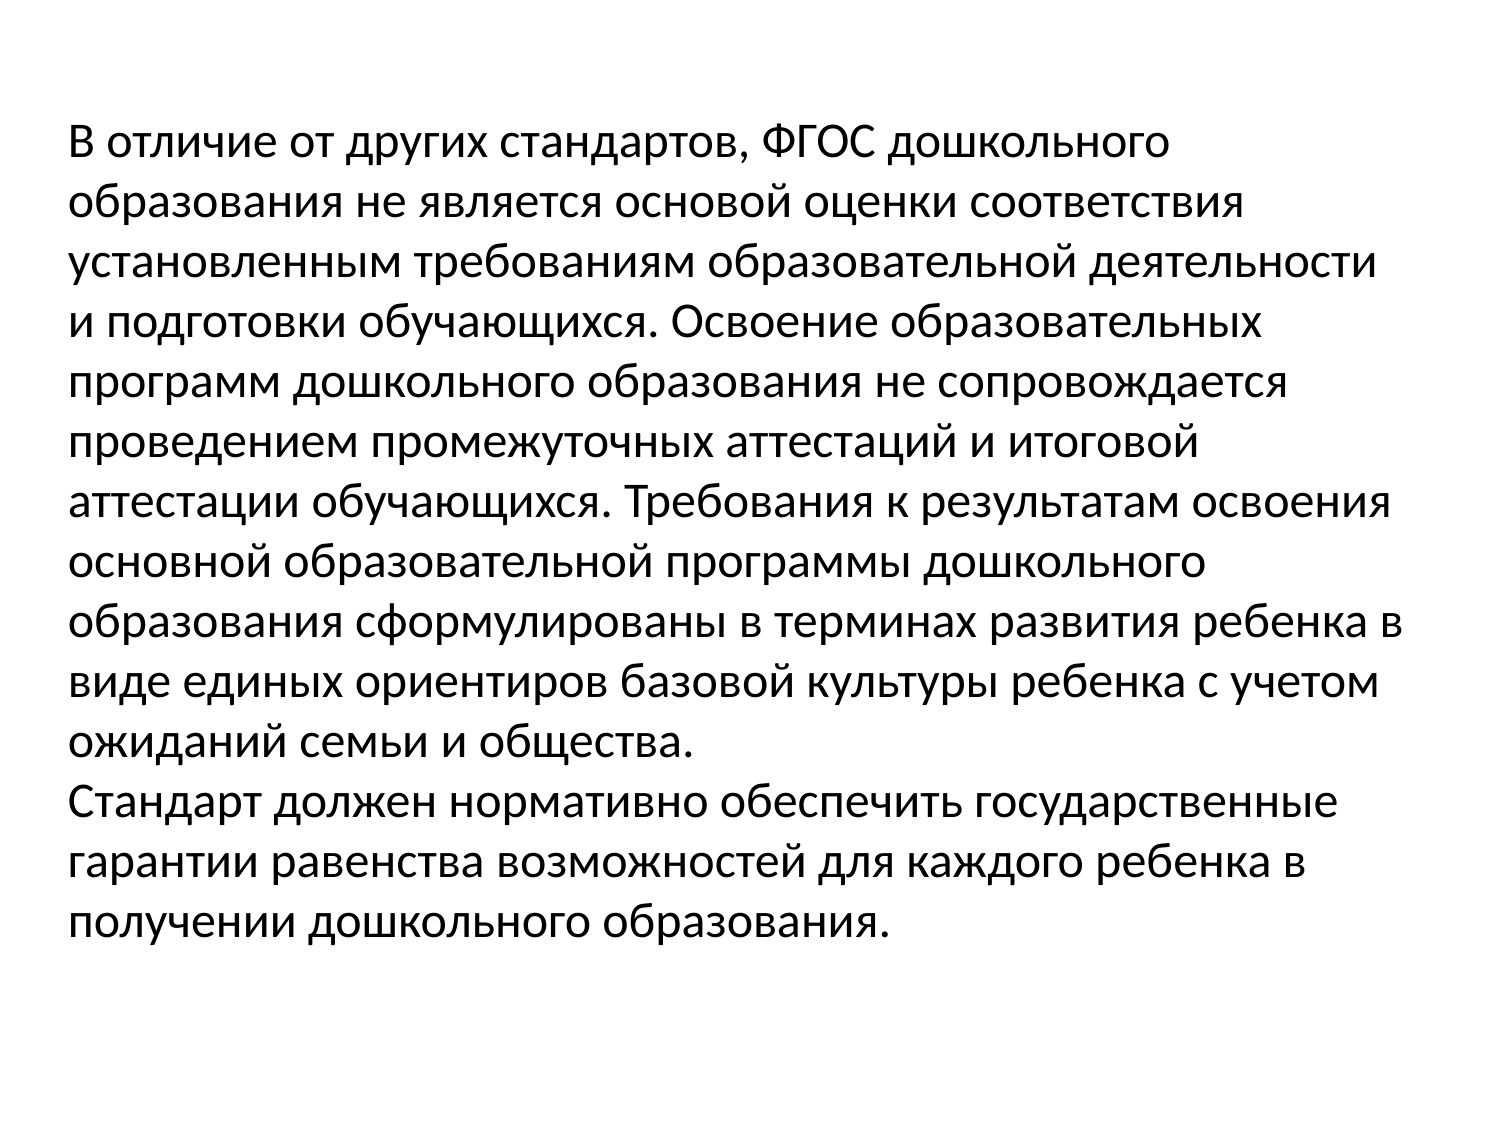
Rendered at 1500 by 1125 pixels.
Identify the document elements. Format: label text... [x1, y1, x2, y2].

text_box В отличие от других стандартов, ФГОС дошкольного образования не является основой оценки соответствия установленным требованиям образовательной деятельности и подготовки обучающихся. Освоение образовательных программ дошкольного образования не сопровождается проведением промежуточных аттестаций и итоговой аттестации обучающихся. Требования к результатам освоения основной образовательной программы дошкольного образования сформулированы в терминах развития ребенка в виде единых ориентиров базовой культуры ребенка с учетом ожиданий семьи и общества. Стандарт должен нормативно обеспечить государственные гарантии равенства возможностей для каждого ребенка в получении дошкольного образования. [53, 100, 1424, 956]
